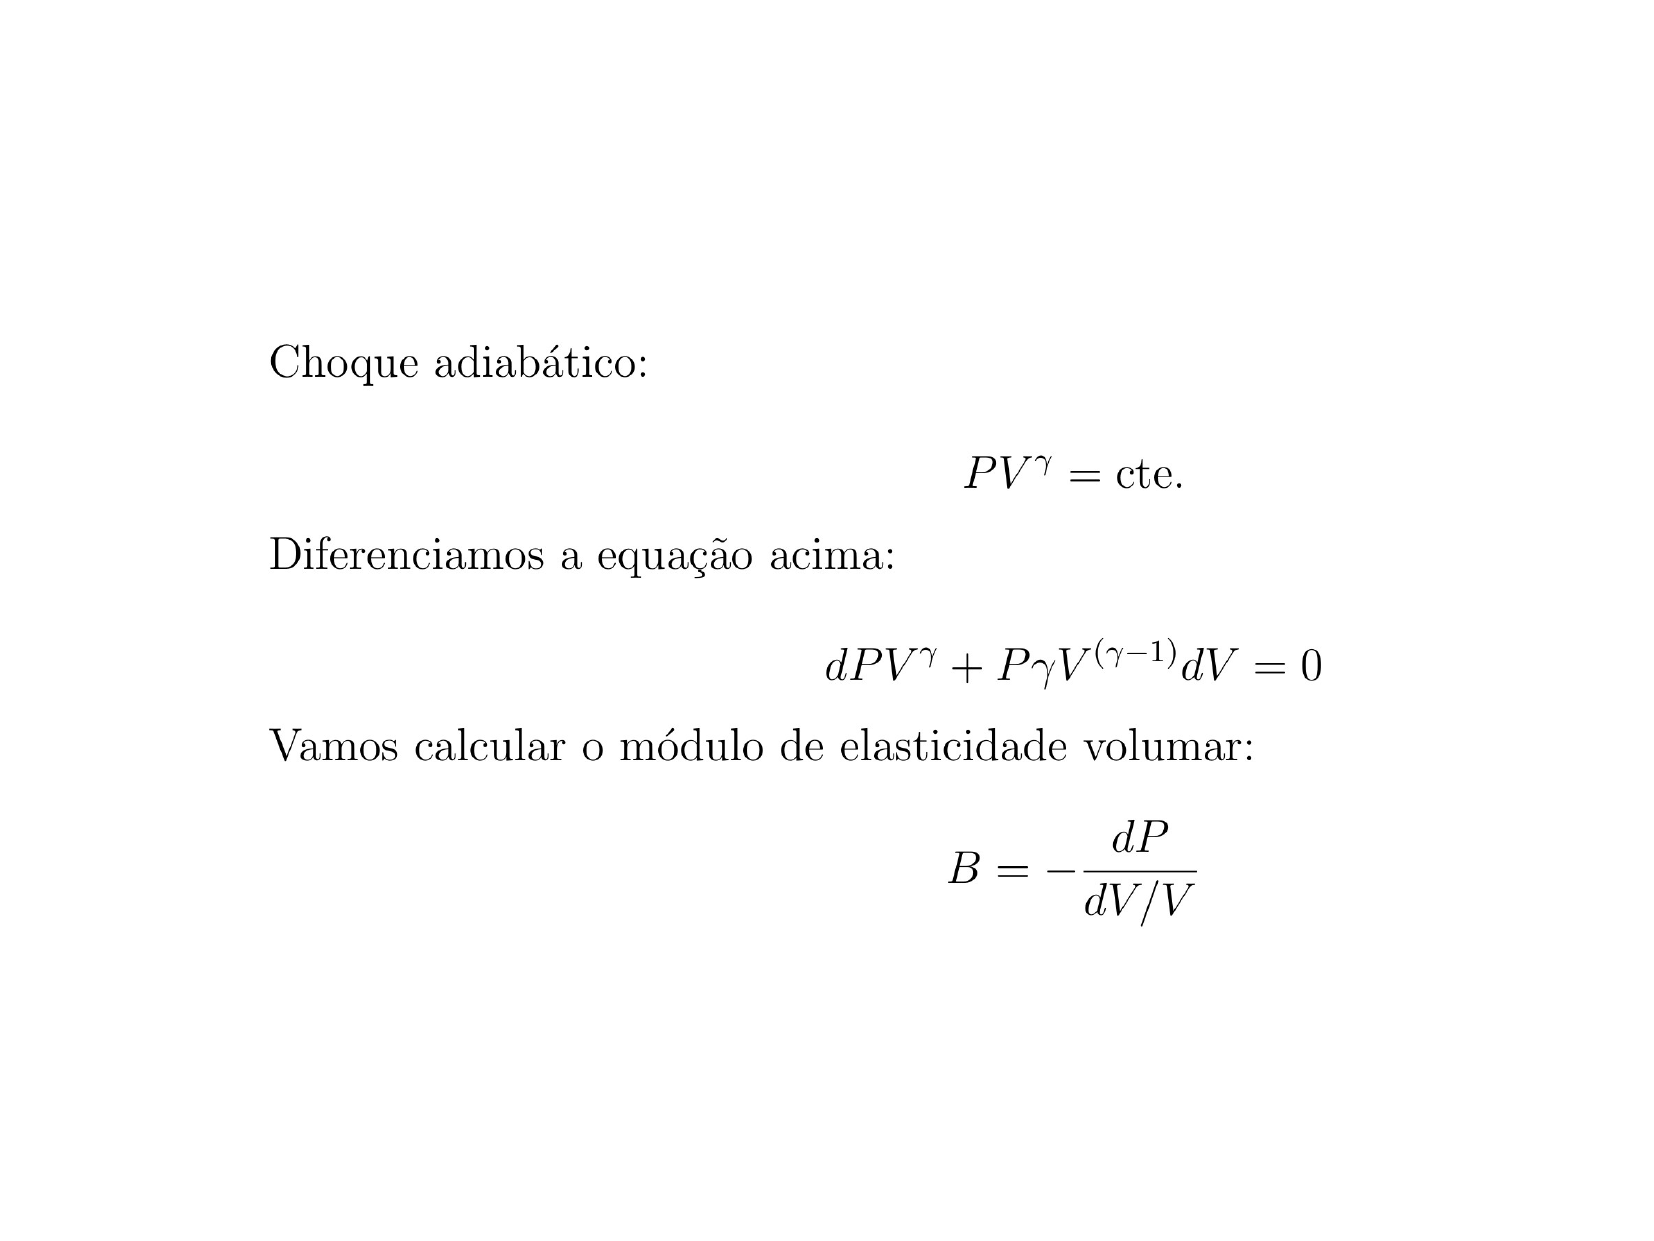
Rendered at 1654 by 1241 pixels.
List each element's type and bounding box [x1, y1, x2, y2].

picture [246, 307, 1359, 952]
